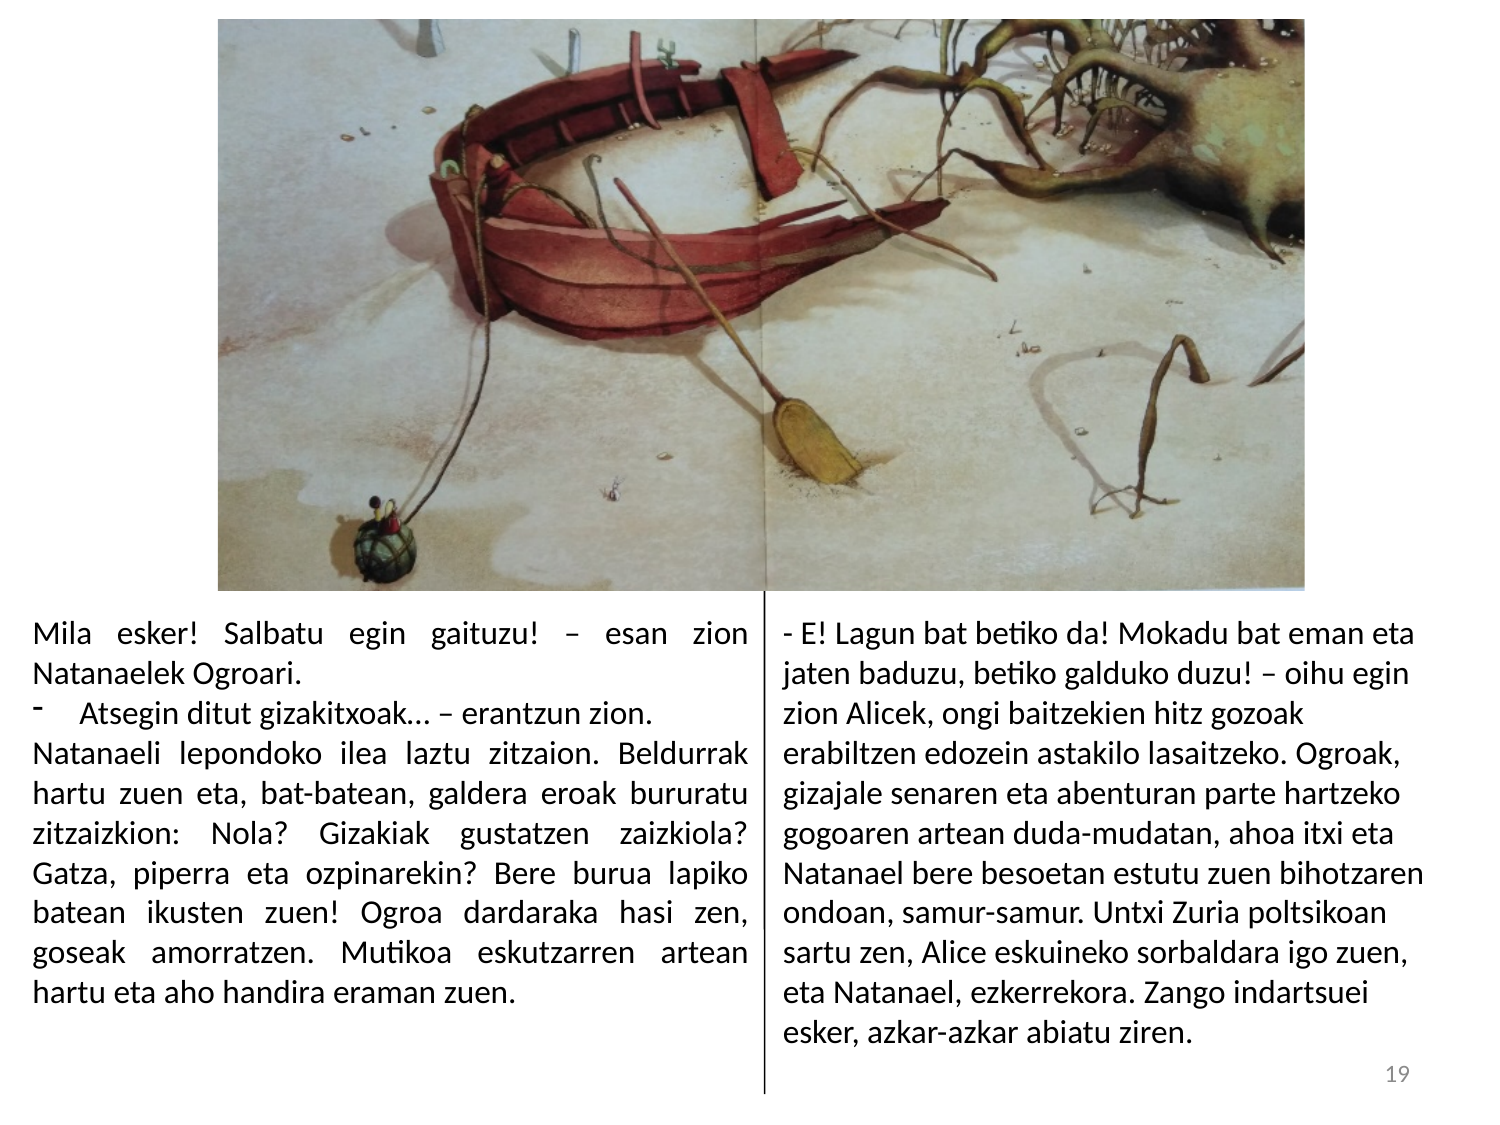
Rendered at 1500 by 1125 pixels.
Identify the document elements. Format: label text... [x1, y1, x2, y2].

text_box Mila esker! Salbatu egin gaituzu! – esan zion Natanaelek Ogroari. Atsegin ditut gizakitxoak… – erantzun zion. Natanaeli lepondoko ilea laztu zitzaion. Beldurrak hartu zuen eta, bat-batean, galdera eroak bururatu zitzaizkion: Nola? Gizakiak gustatzen zaizkiola? Gatza, piperra eta ozpinarekin? Bere burua lapiko batean ikusten zuen! Ogroa dardaraka hasi zen, goseak amorratzen. Mutikoa eskutzarren artean hartu eta aho handira eraman zuen. [17, 603, 765, 1018]
slide_number <numéro> [1074, 1058, 1425, 1103]
text_box - E! Lagun bat betiko da! Mokadu bat eman eta jaten baduzu, betiko galduko duzu! – oihu egin zion Alicek, ongi baitzekien hitz gozoak erabiltzen edozein astakilo lasaitzeko. Ogroak, gizajale senaren eta abenturan parte hartzeko gogoaren artean duda-mudatan, ahoa itxi eta Natanael bere besoetan estutu zuen bihotzaren ondoan, samur-samur. Untxi Zuria poltsikoan sartu zen, Alice eskuineko sorbaldara igo zuen, eta Natanael, ezkerrekora. Zango indartsuei esker, azkar-azkar abiatu ziren. [768, 603, 1454, 1058]
picture [217, 19, 1305, 591]
